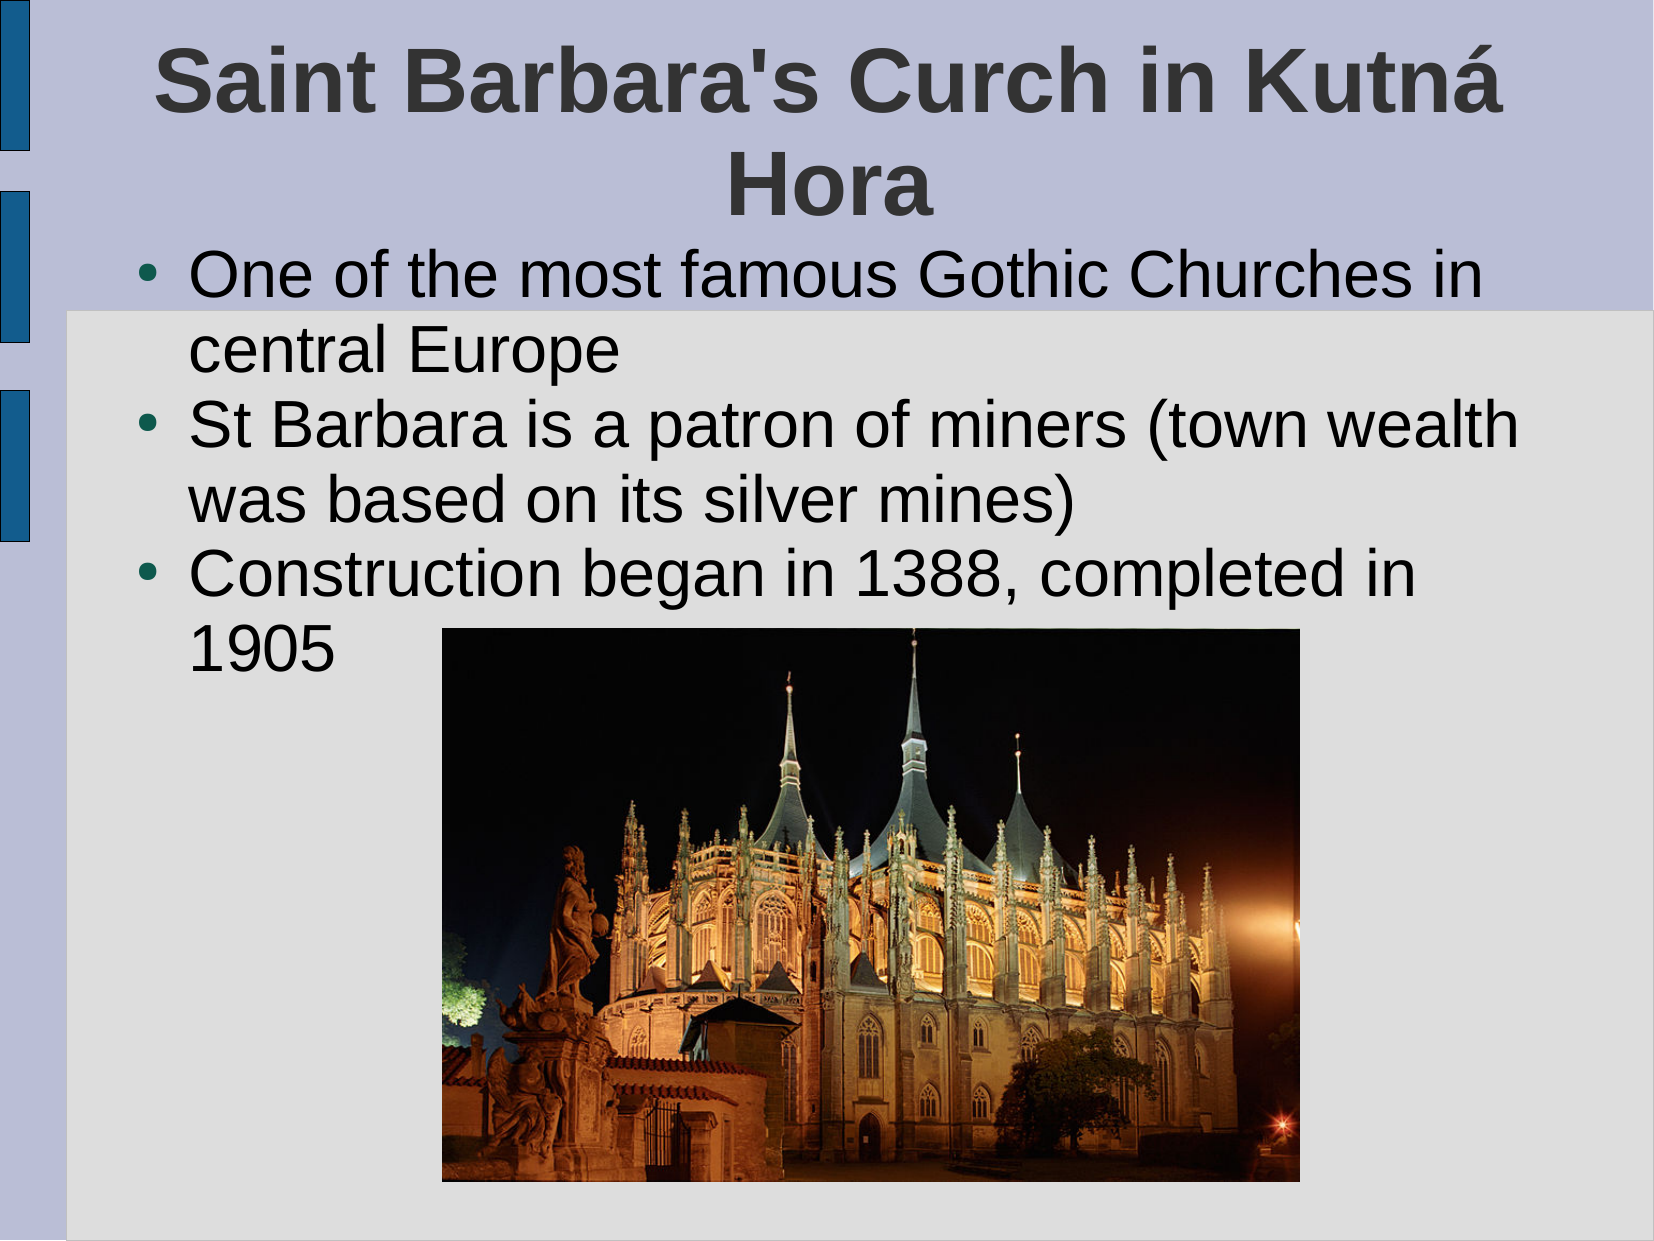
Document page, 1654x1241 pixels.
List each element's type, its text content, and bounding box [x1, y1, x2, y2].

title Saint Barbara's Curch in Kutná Hora [123, 29, 1536, 235]
list One of the most famous Gothic Churches in central Europe St Barbara is a patron of miners (town wealth was based on its silver mines) Construction began in 1388, completed in 1905 [118, 237, 1531, 1004]
picture [442, 628, 1300, 1182]
